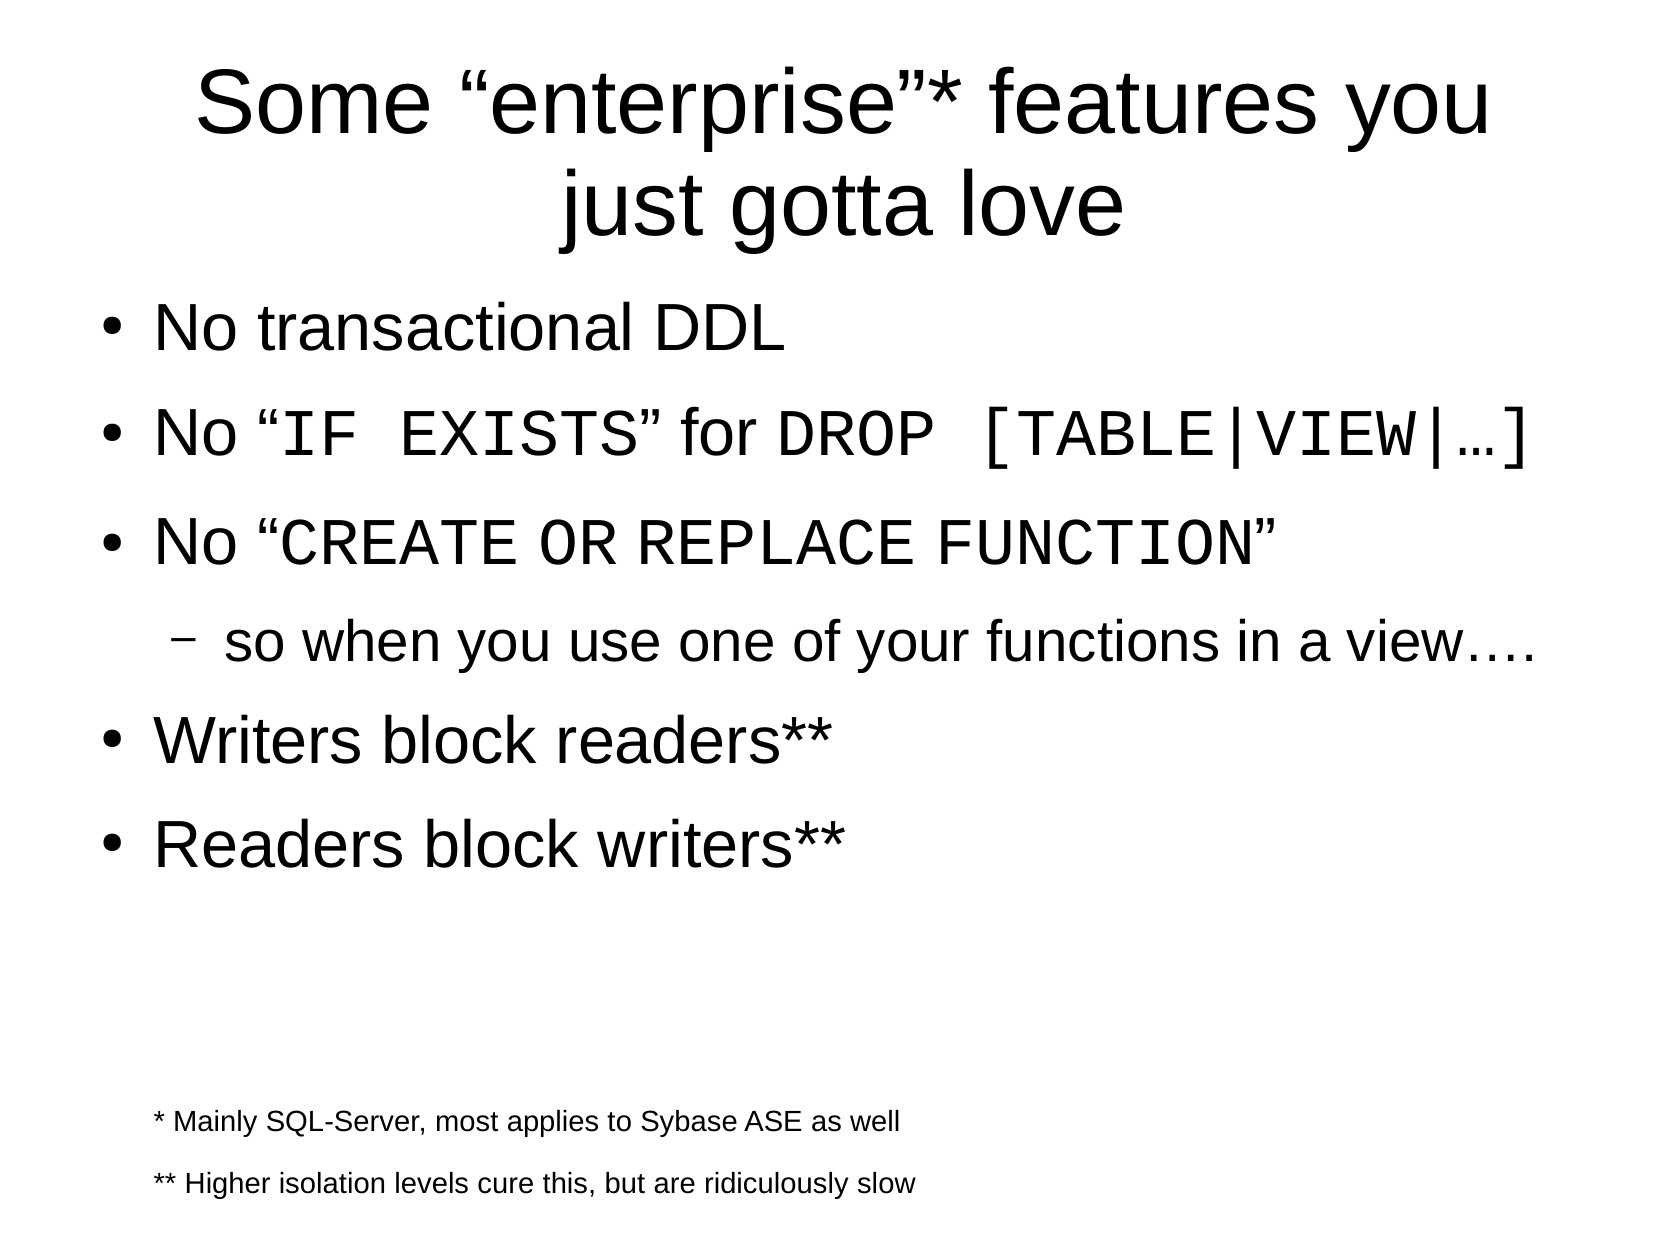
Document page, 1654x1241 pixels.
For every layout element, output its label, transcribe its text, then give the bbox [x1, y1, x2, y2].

list No transactional DDL No “IF EXISTS” for DROP [TABLE|VIEW|…] No “CREATE OR REPLACE FUNCTION” so when you use one of your functions in a view…. Writers block readers** Readers block writers** [82, 290, 1571, 1010]
title Some “enterprise”* features you just gotta love [82, 49, 1571, 257]
list * Mainly SQL-Server, most applies to Sybase ASE as well ** Higher isolation levels cure this, but are ridiculously slow [82, 1105, 1571, 1229]
